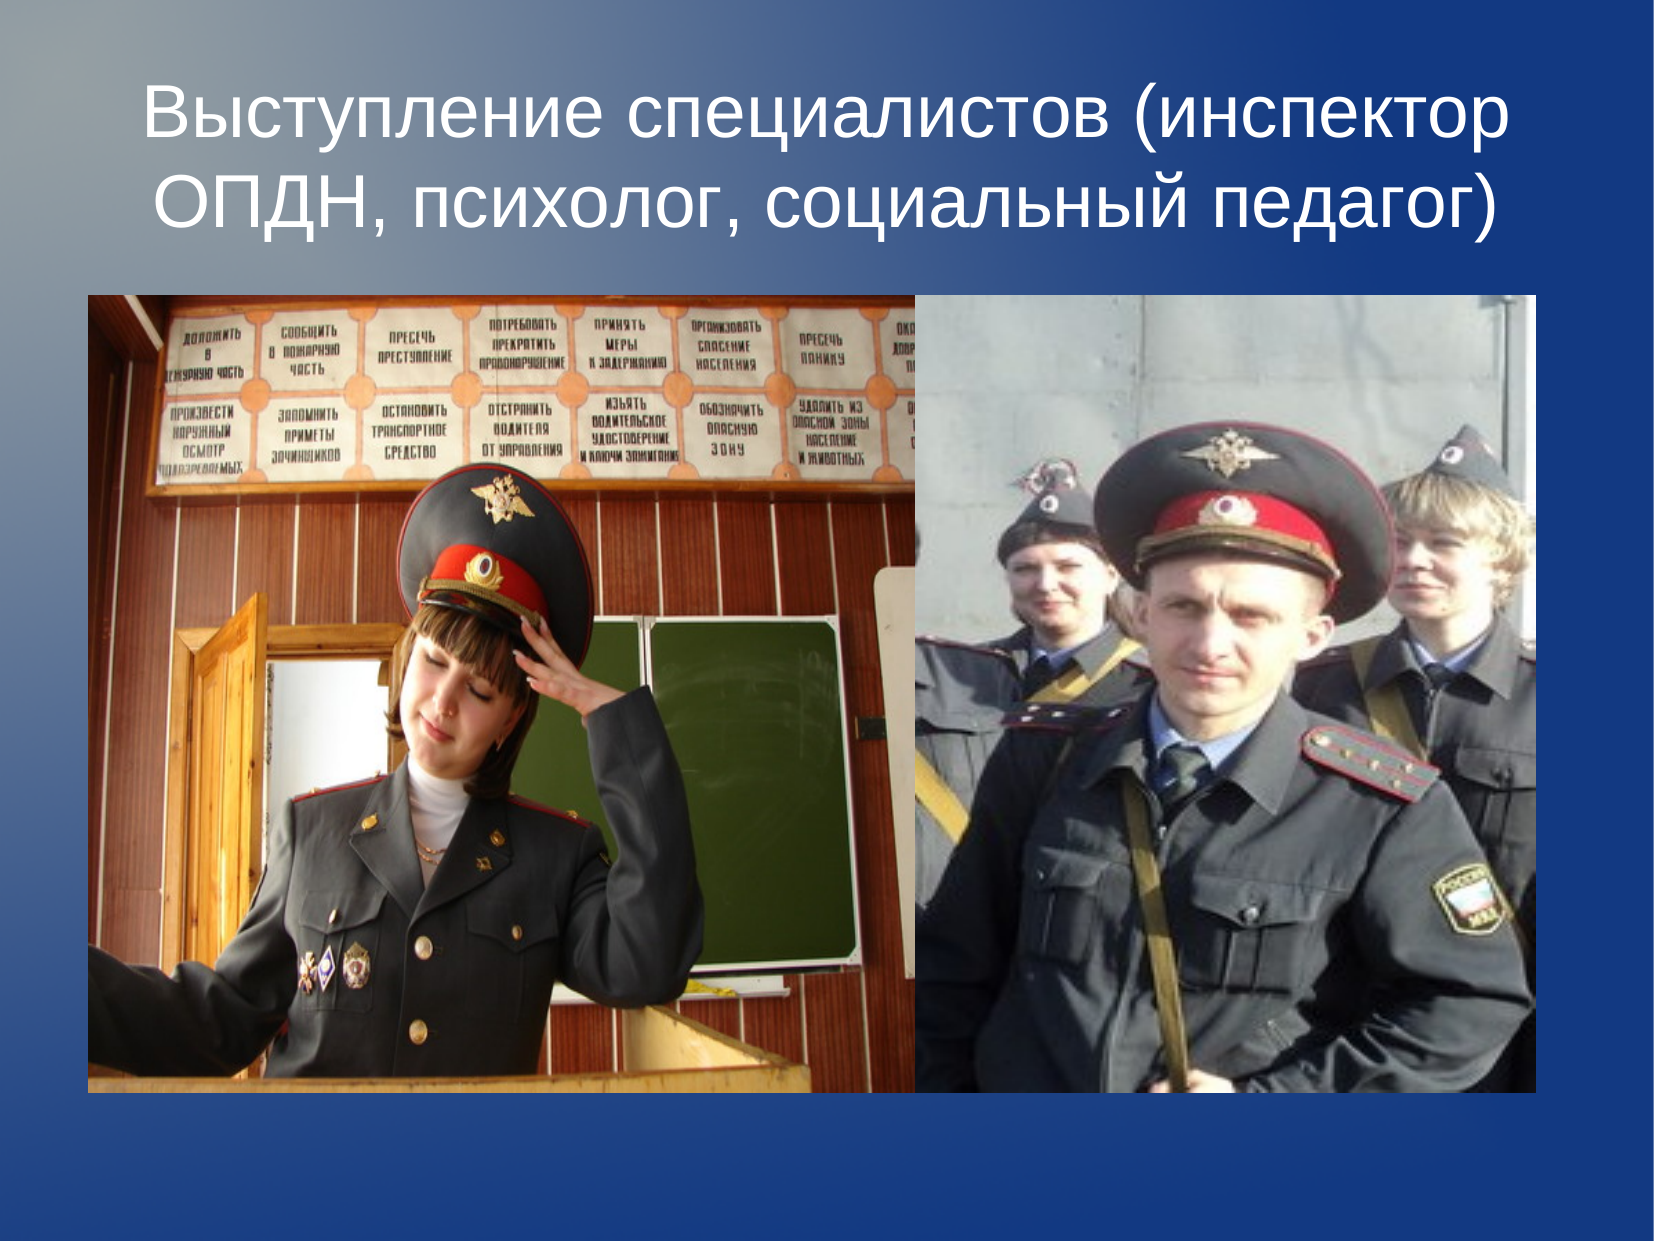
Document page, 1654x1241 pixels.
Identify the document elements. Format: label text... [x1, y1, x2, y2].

picture [88, 295, 1536, 1093]
title Выступление специалистов (инспектор ОПДН, психолог, социальный педагог) [82, 49, 1571, 257]
